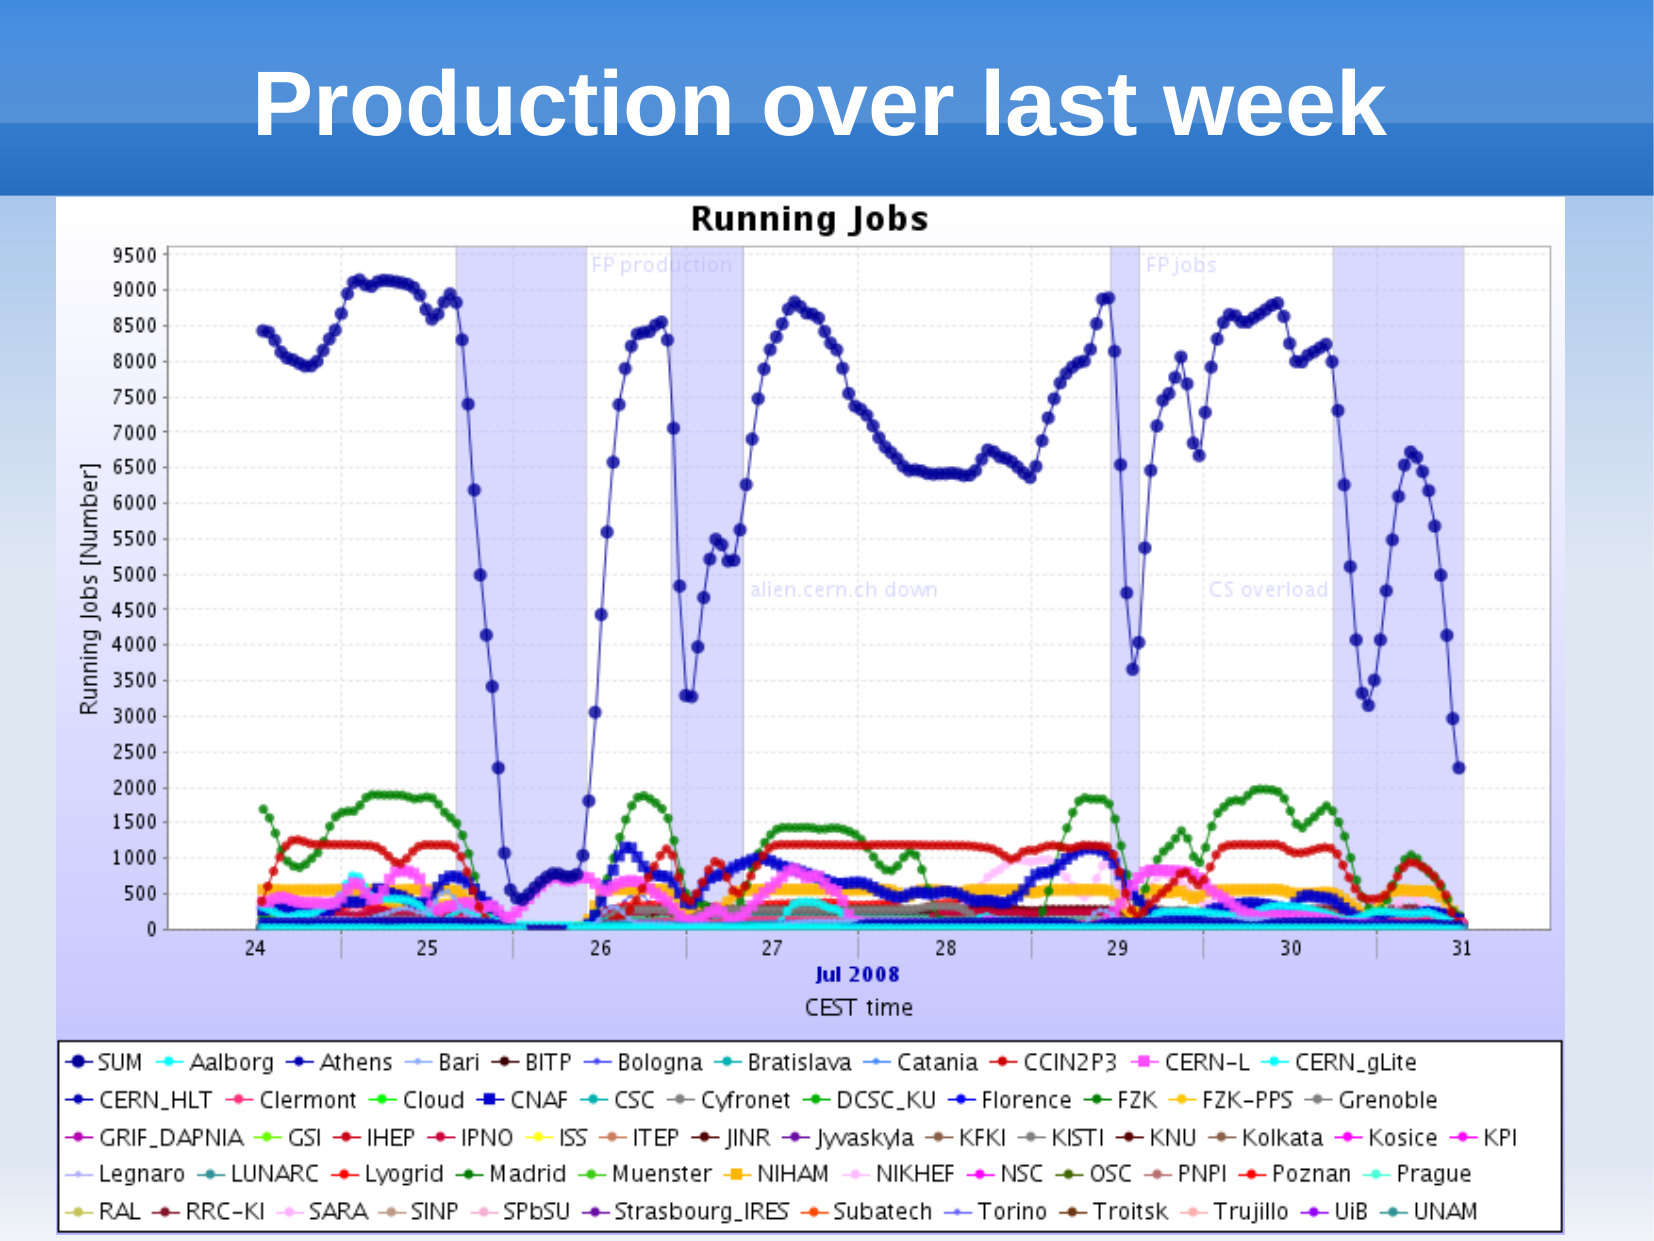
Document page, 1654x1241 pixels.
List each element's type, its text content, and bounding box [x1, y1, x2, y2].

picture [0, 0, 1654, 1241]
title Production over last week [76, 7, 1565, 197]
